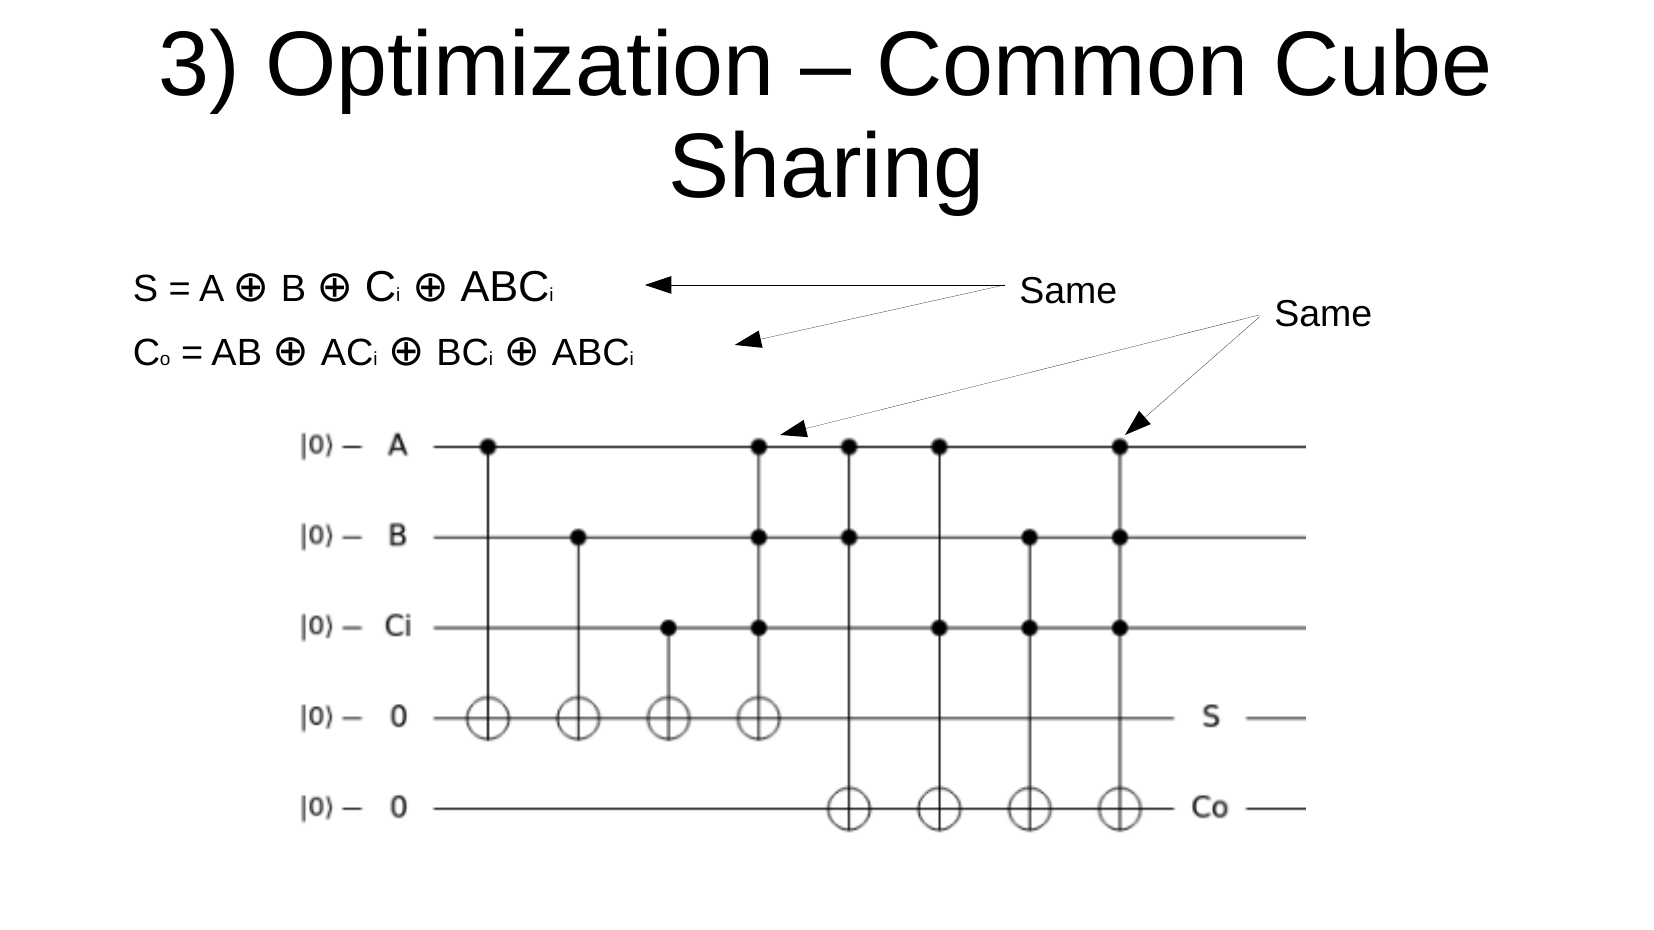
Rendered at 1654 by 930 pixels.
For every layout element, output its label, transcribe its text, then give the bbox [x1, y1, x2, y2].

text_box Same [1004, 262, 1245, 313]
list S = A ⊕ B ⊕ Ci ⊕ ABCi Co = AB ⊕ ACi ⊕ BCi ⊕ ABCi [1025, 316, 1259, 375]
text_box Same [1259, 284, 1500, 336]
picture [300, 404, 1306, 875]
list S = A ⊕ B ⊕ Ci ⊕ ABCi Co = AB ⊕ ACi ⊕ BCi ⊕ ABCi [86, 262, 1575, 375]
title 3) Optimization – Common Cube Sharing [82, 28, 1571, 201]
